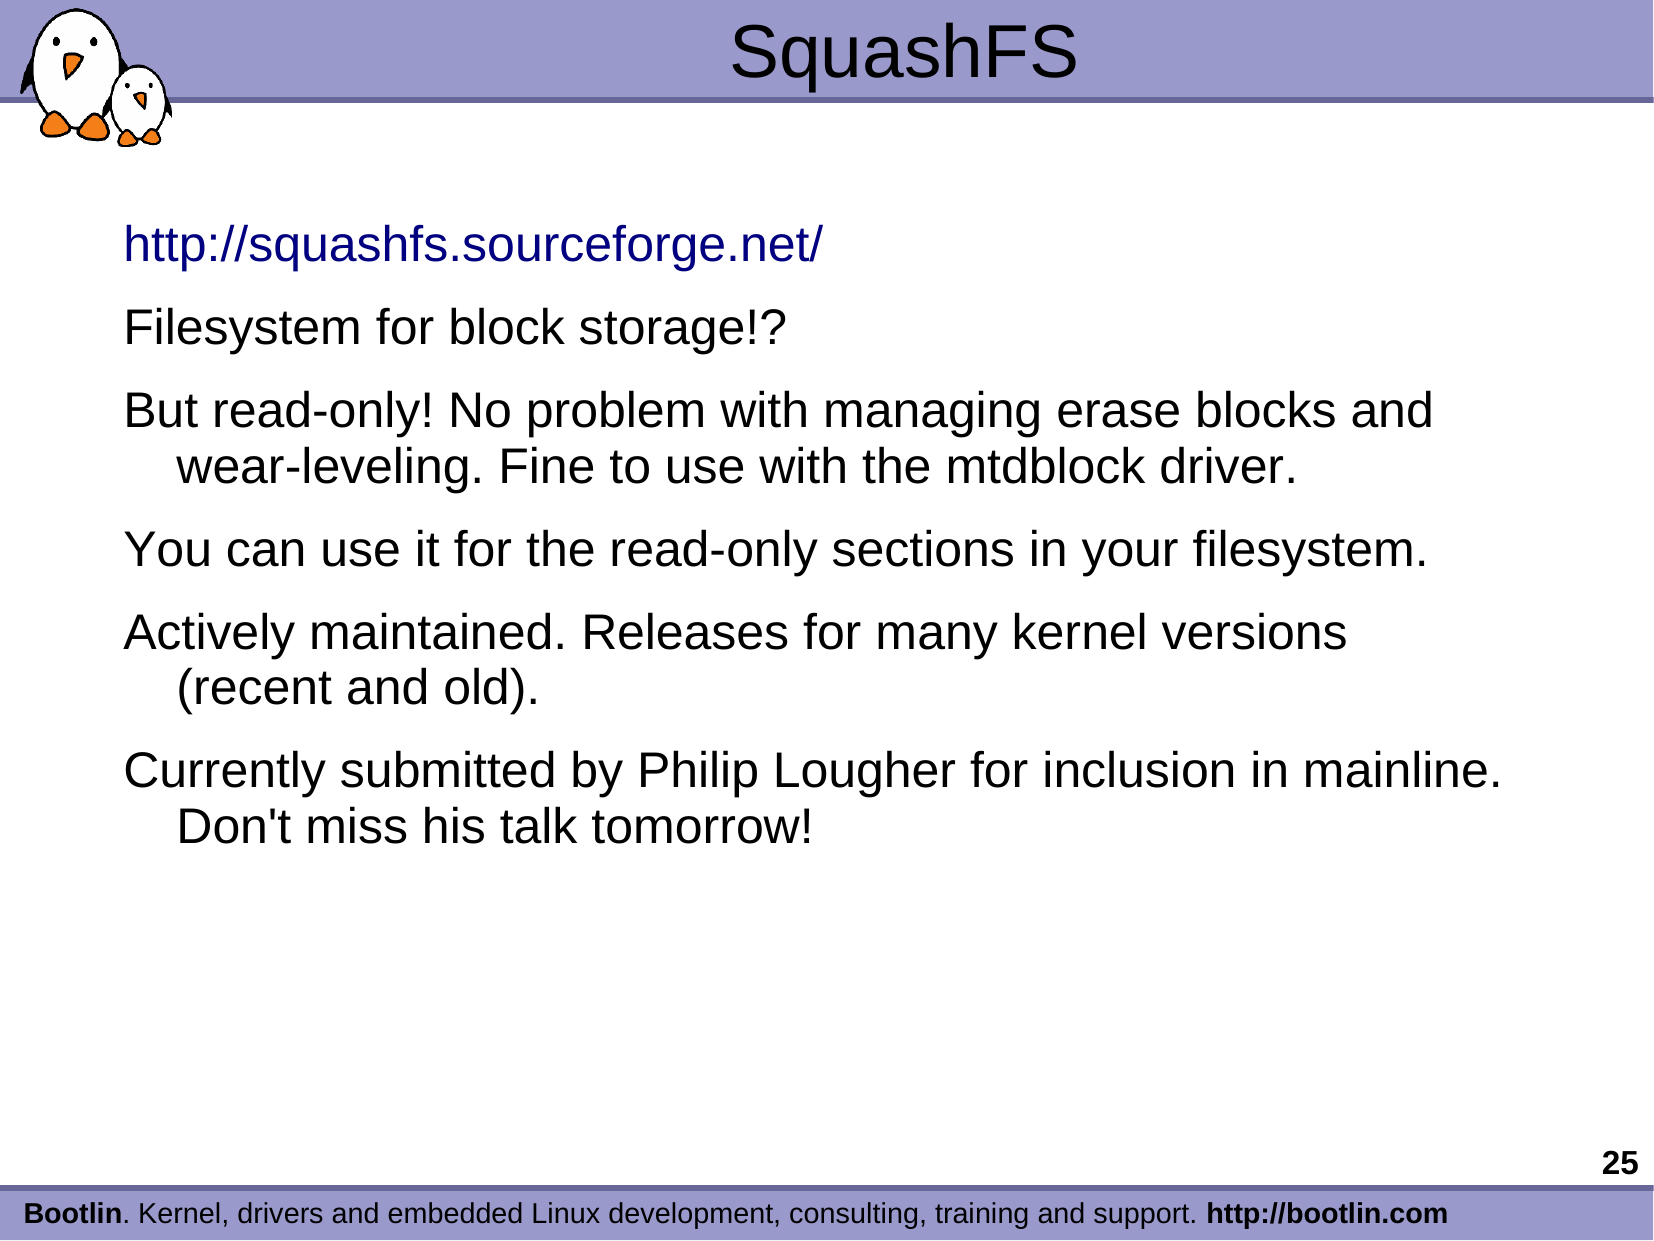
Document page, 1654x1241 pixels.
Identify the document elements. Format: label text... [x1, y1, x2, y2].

title SquashFS [178, 5, 1631, 97]
list http://squashfs.sourceforge.net/ Filesystem for block storage!? But read-only! No problem with managing erase blocks and wear-leveling. Fine to use with the mtdblock driver. You can use it for the read-only sections in your filesystem. Actively maintained. Releases for many kernel versions (recent and old). Currently submitted by Philip Lougher for inclusion in mainline. Don't miss his talk tomorrow! [105, 216, 1518, 1066]
picture [20, 8, 172, 147]
